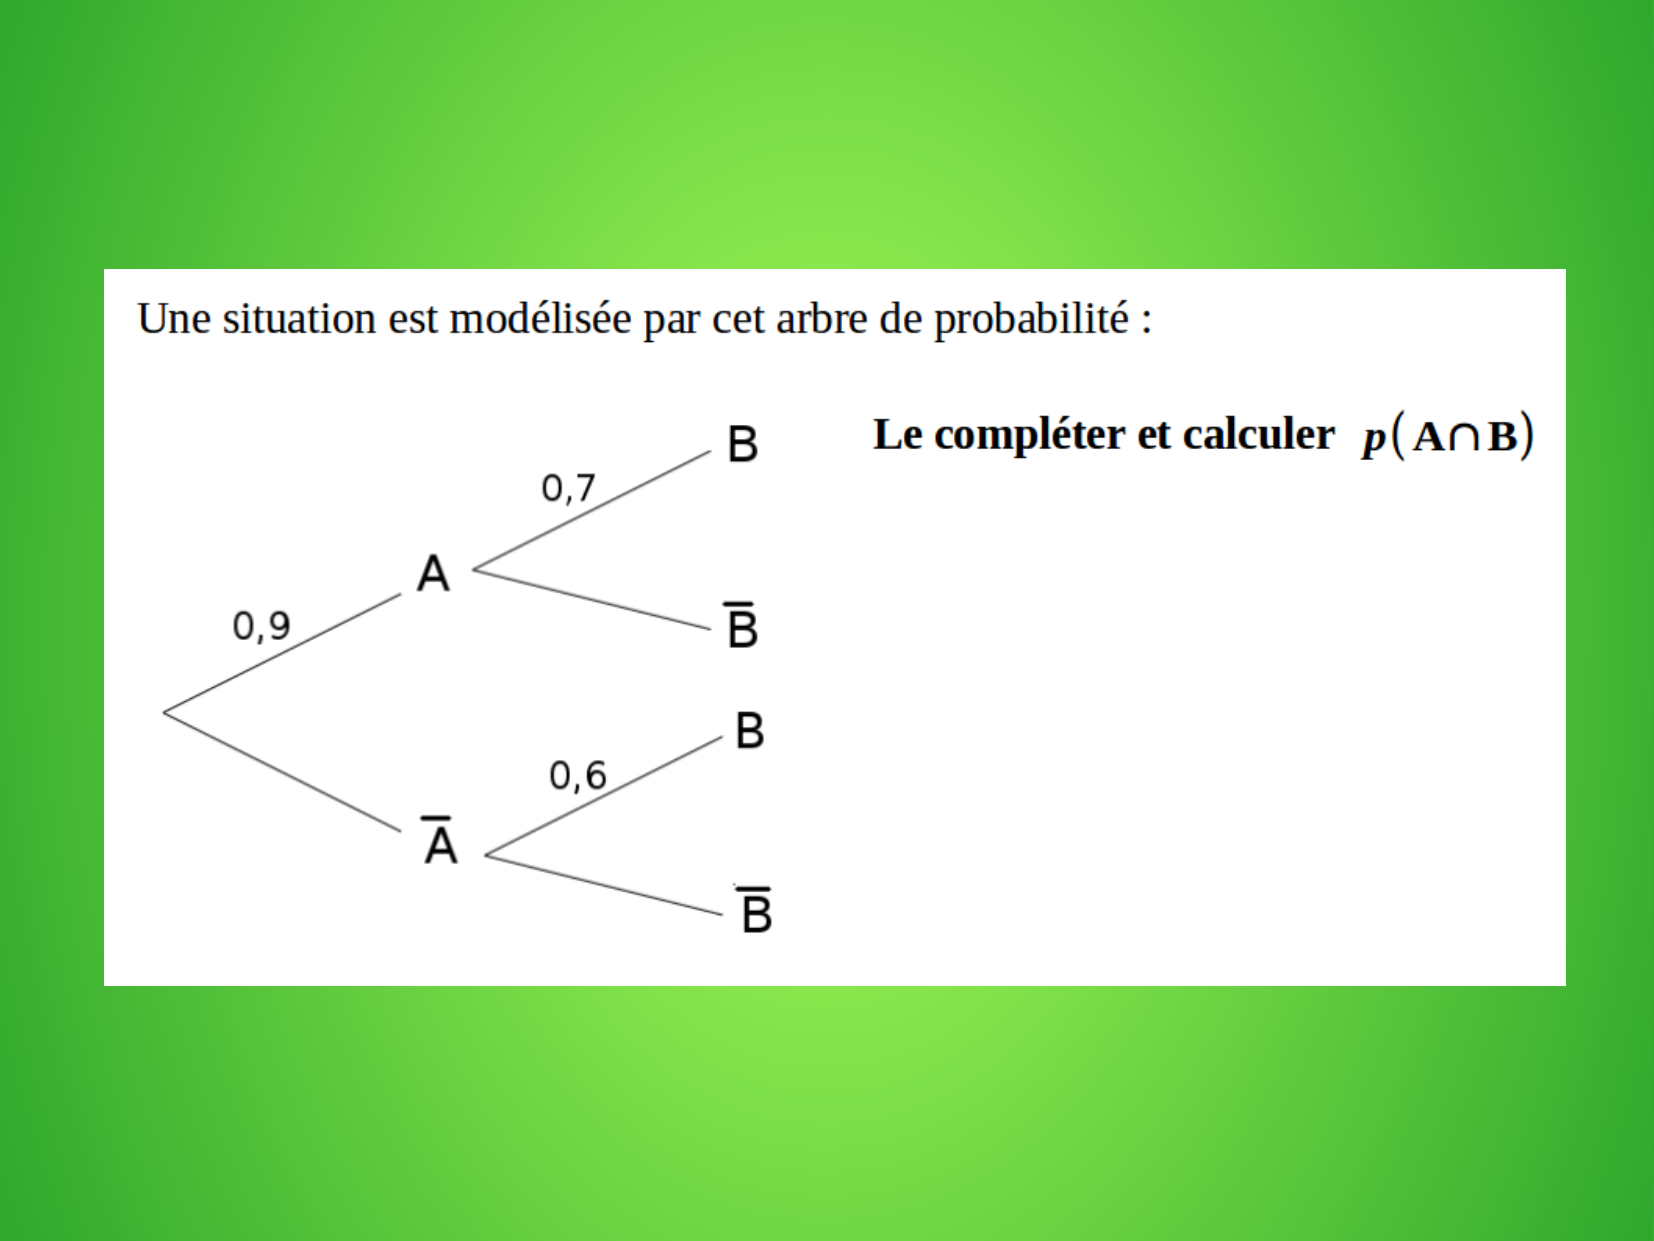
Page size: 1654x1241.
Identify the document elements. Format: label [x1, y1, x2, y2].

picture [104, 269, 1566, 986]
